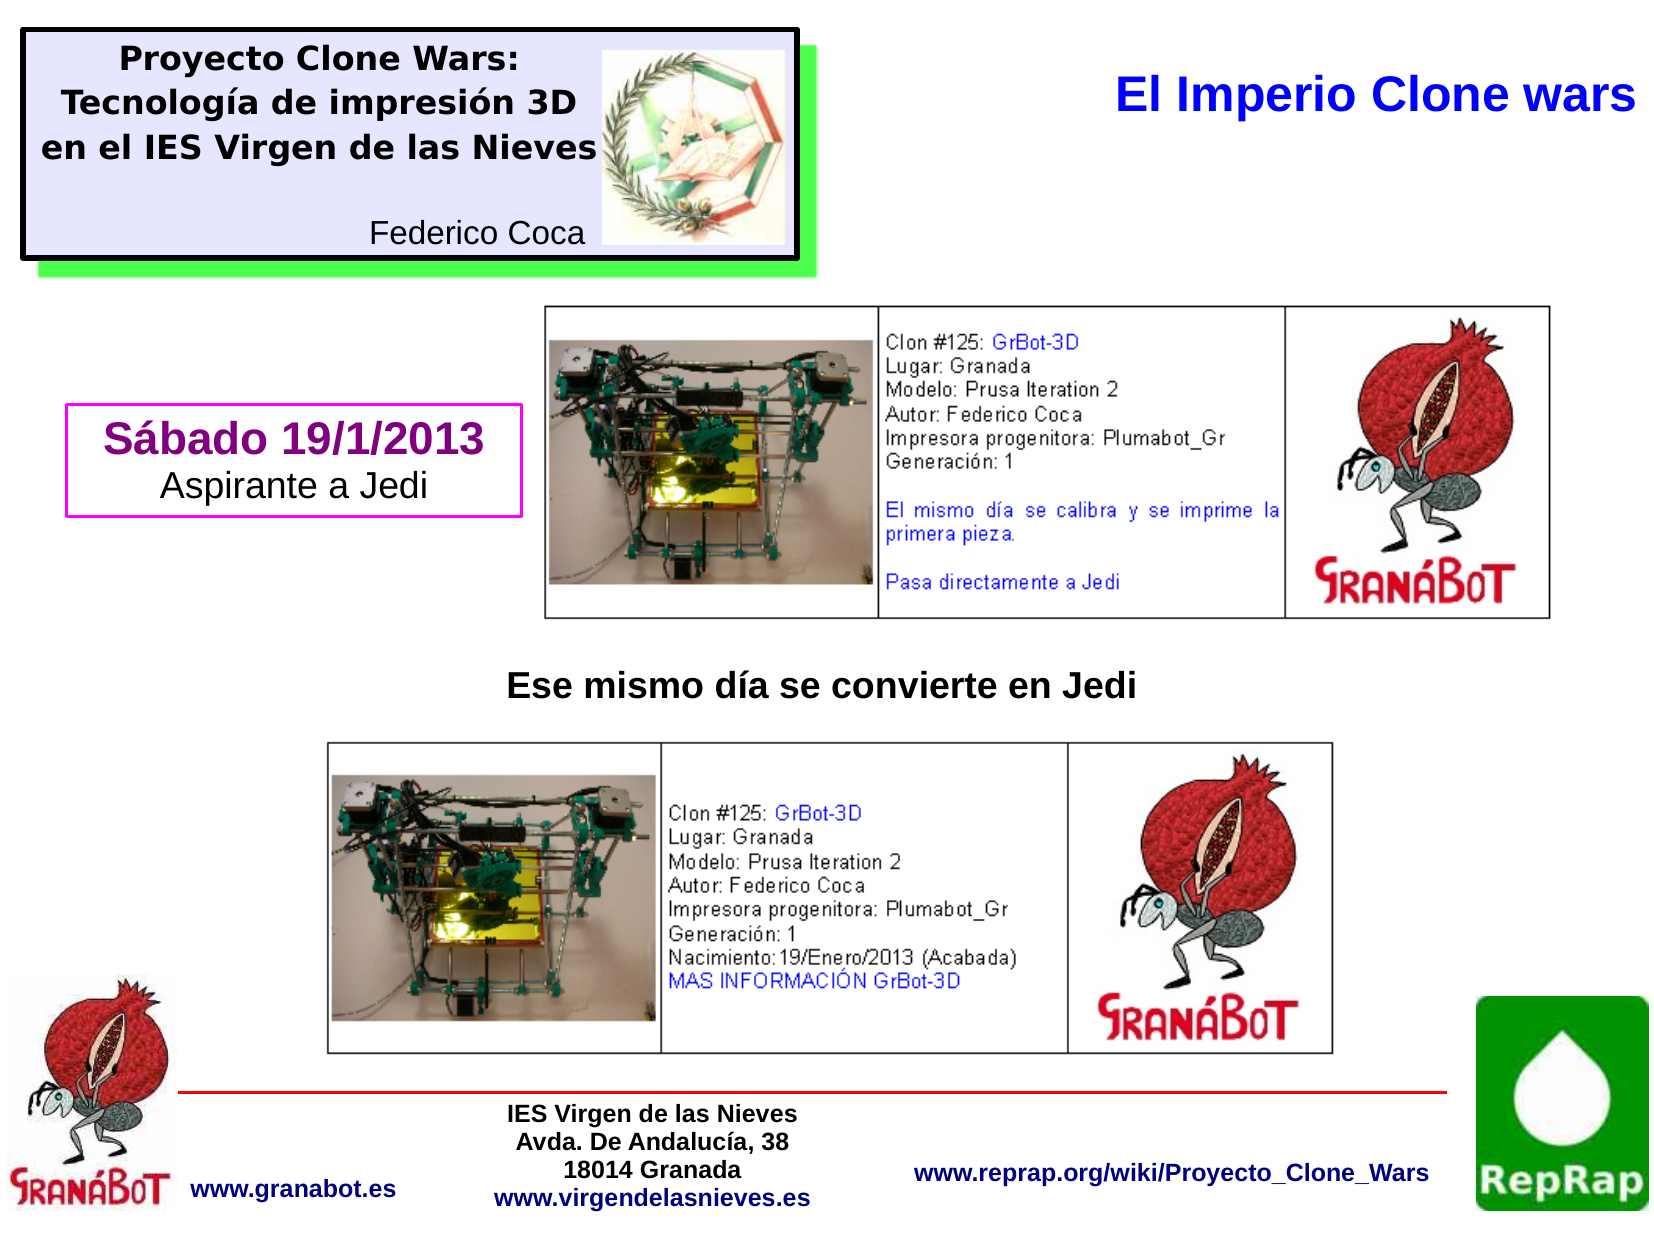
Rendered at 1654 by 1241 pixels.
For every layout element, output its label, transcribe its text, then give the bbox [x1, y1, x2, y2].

picture [529, 295, 1560, 627]
picture [7, 974, 178, 1211]
picture [1476, 996, 1649, 1211]
text_box IES Virgen de las Nieves Avda. De Andalucía, 38 18014 Granada www.virgendelasnieves.es [479, 1092, 827, 1223]
text_box www.reprap.org/wiki/Proyecto_Clone_Wars [899, 1151, 1447, 1196]
text_box Federico Coca [354, 206, 601, 259]
picture [318, 733, 1335, 1059]
text_box Sábado 19/1/2013 Aspirante a Jedi [66, 404, 522, 517]
text_box El Imperio Clone wars [1100, 59, 1654, 131]
picture [602, 50, 786, 245]
text_box Ese mismo día se convierte en Jedi [491, 657, 1162, 733]
text_box www.granabot.es [178, 1167, 414, 1211]
text_box Proyecto Clone Wars: Tecnología de impresión 3D en el IES Virgen de las Nieves [23, 29, 798, 259]
